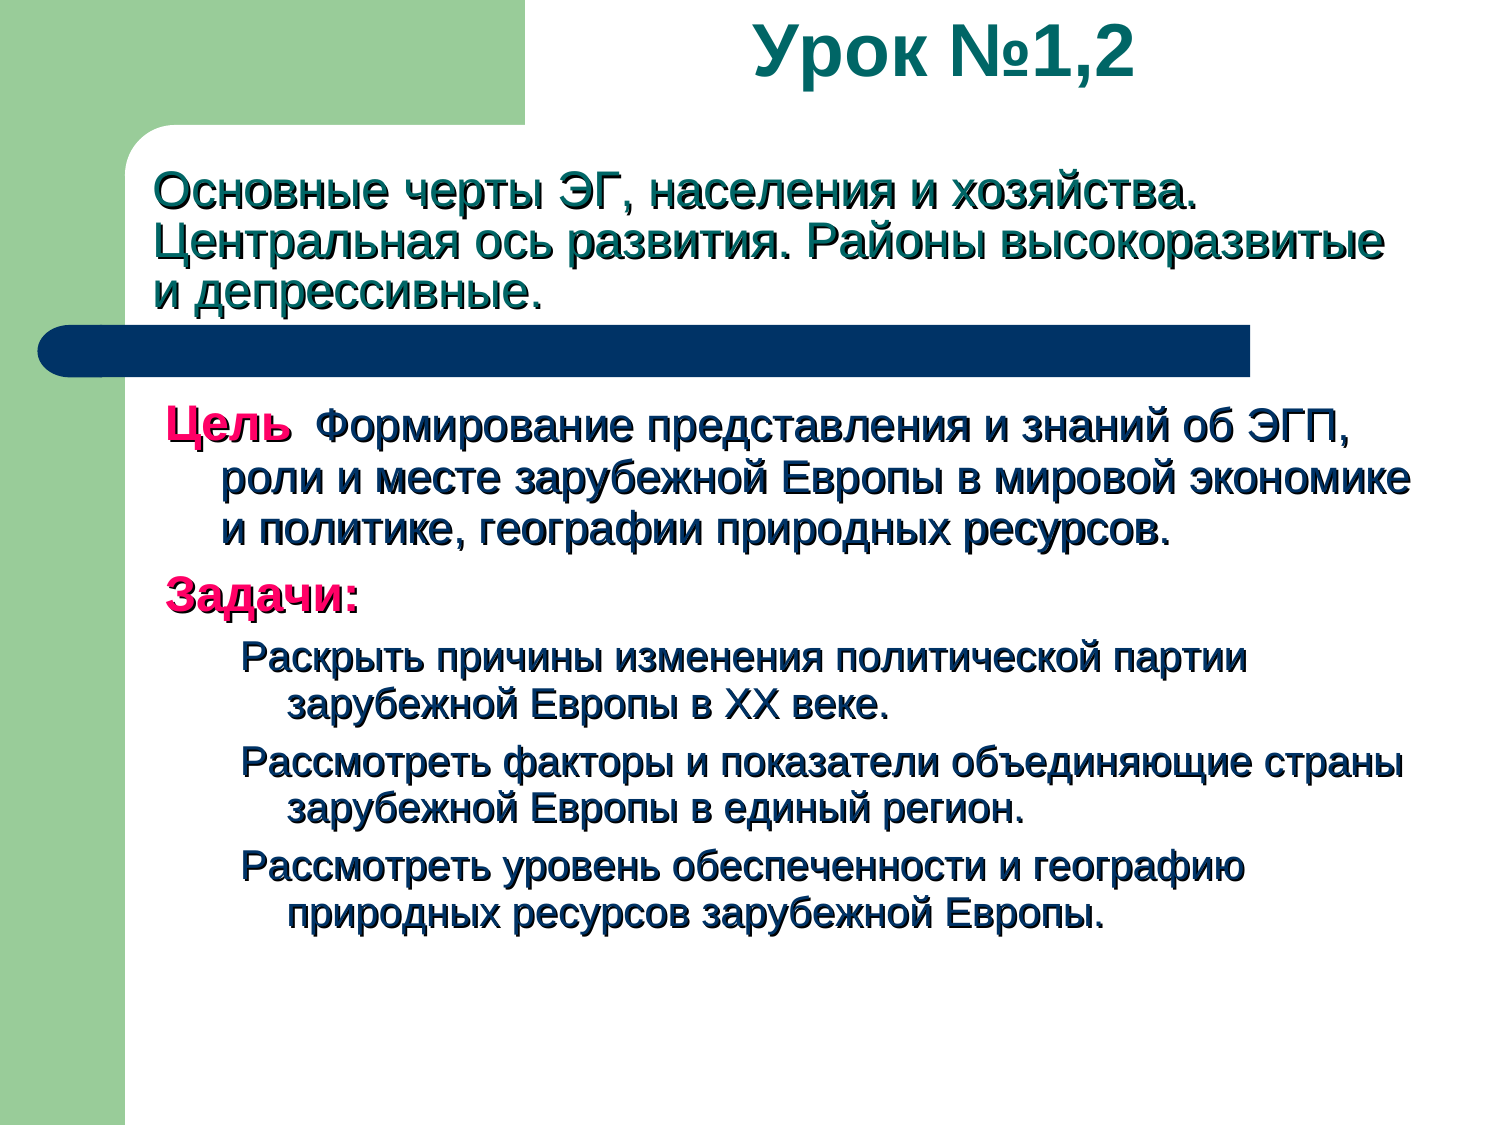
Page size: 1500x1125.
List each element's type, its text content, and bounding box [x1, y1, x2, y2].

title Урок №1,2 Основные черты ЭГ, населения и хозяйства. Центральная ось развития. Районы высокоразвитые и депрессивные. [137, 0, 1413, 325]
list Цель Формирование представления и знаний об ЭГП, роли и месте зарубежной Европы в мировой экономике и политике, географии природных ресурсов. Задачи: Раскрыть причины изменения политической партии зарубежной Европы в XX веке. Рассмотреть факторы и показатели объединяющие страны зарубежной Европы в единый регион. Рассмотреть уровень обеспеченности и географию природных ресурсов зарубежной Европы. [149, 387, 1463, 1125]
